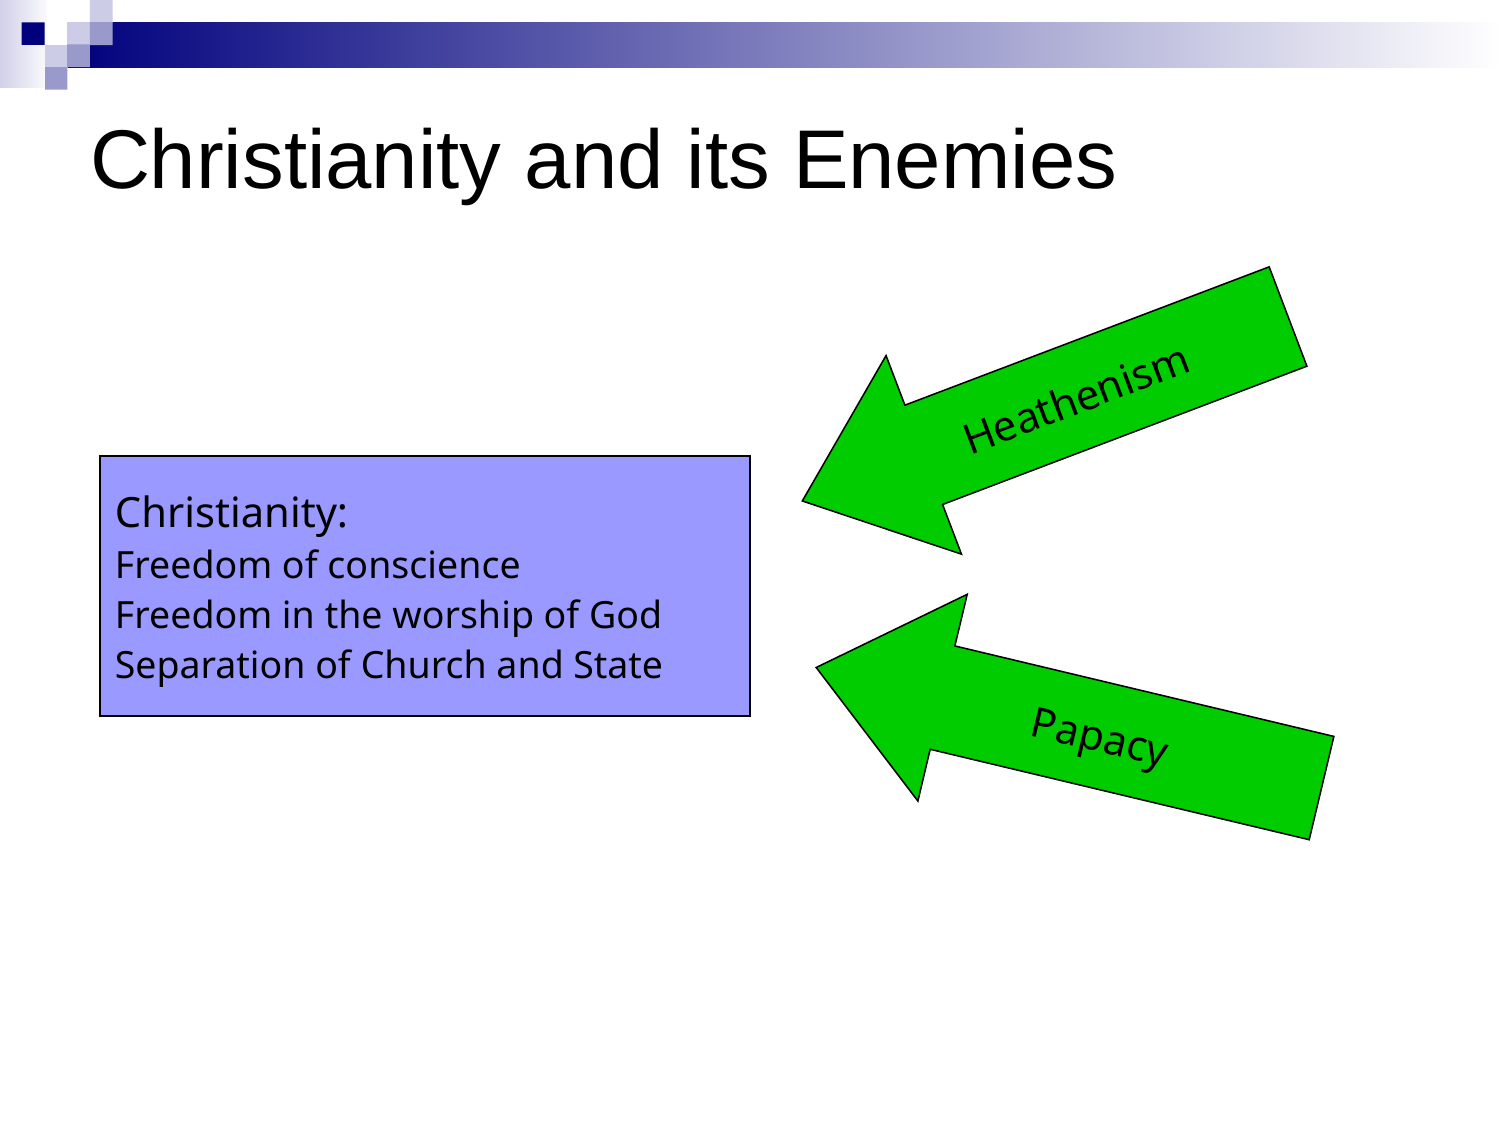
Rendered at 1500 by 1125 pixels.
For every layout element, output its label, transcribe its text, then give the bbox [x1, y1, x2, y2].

text_box Heathenism [802, 266, 1307, 555]
text_box Papacy [816, 594, 1334, 840]
title Christianity and its Enemies [75, 42, 1425, 268]
text_box Christianity: Freedom of conscience Freedom in the worship of God Separation of Church and State [100, 456, 750, 716]
